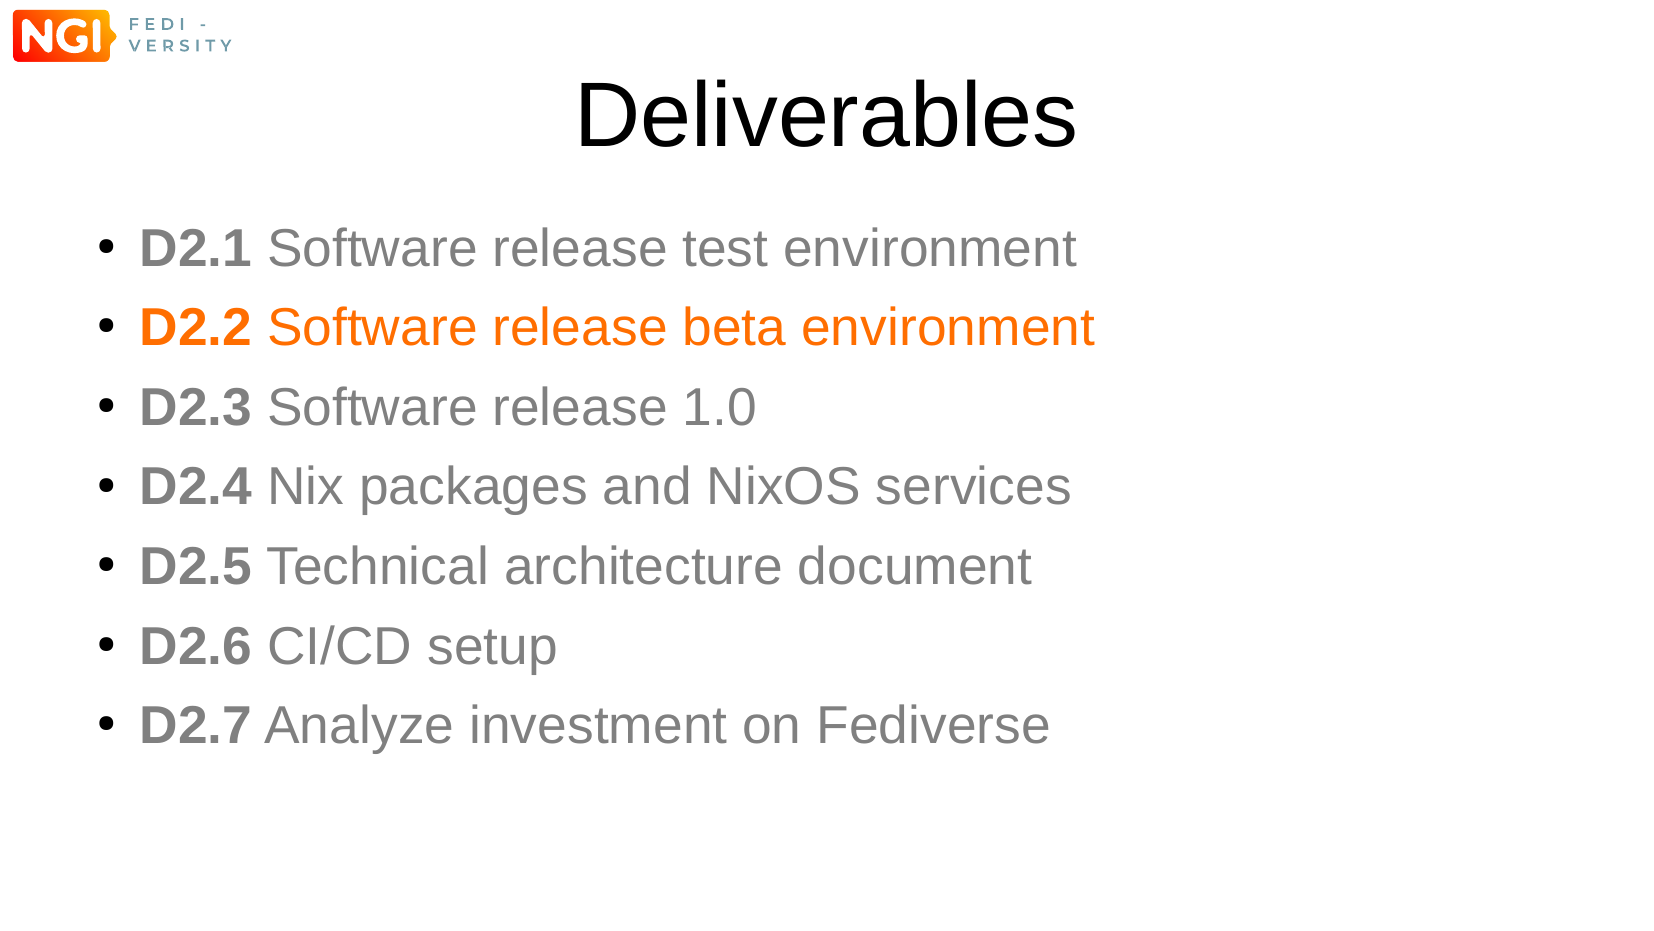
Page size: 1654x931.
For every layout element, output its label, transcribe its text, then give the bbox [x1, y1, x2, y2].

picture [12, 9, 232, 63]
title Deliverables [82, 37, 1571, 193]
list D2.1 Software release test environment D2.2 Software release beta environment D2.3 Software release 1.0 D2.4 Nix packages and NixOS services D2.5 Technical architecture document D2.6 CI/CD setup D2.7 Analyze investment on Fediverse [82, 217, 1571, 758]
